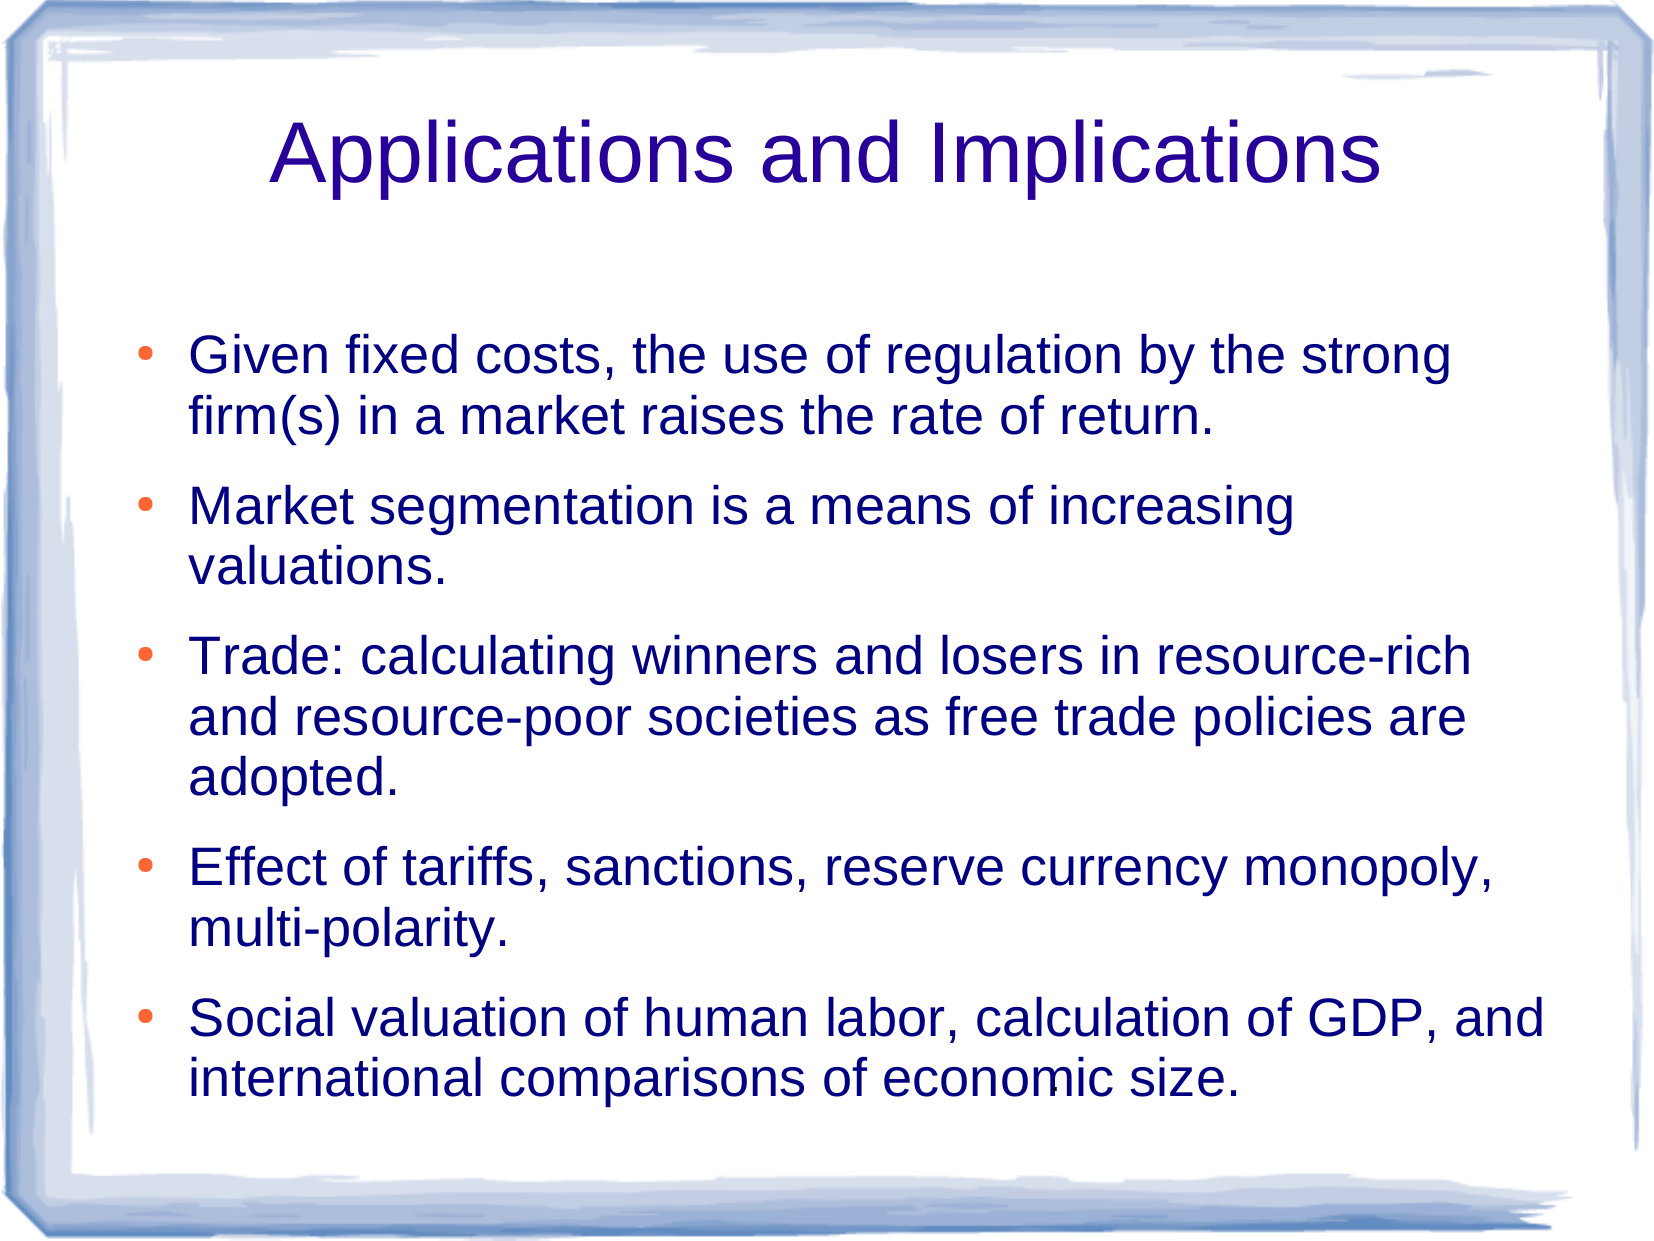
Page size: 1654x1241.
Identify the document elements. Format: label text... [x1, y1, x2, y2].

text_box . [1035, 1050, 1076, 1107]
picture [0, 0, 1654, 1241]
list Given fixed costs, the use of regulation by the strong firm(s) in a market raises the rate of return. Market segmentation is a means of increasing valuations. Trade: calculating winners and losers in resource-rich and resource-poor societies as free trade policies are adopted. Effect of tariffs, sanctions, reserve currency monopoly, multi-polarity. Social valuation of human labor, calculation of GDP, and international comparisons of economic size. [118, 324, 1571, 1109]
title Applications and Implications [82, 49, 1571, 257]
